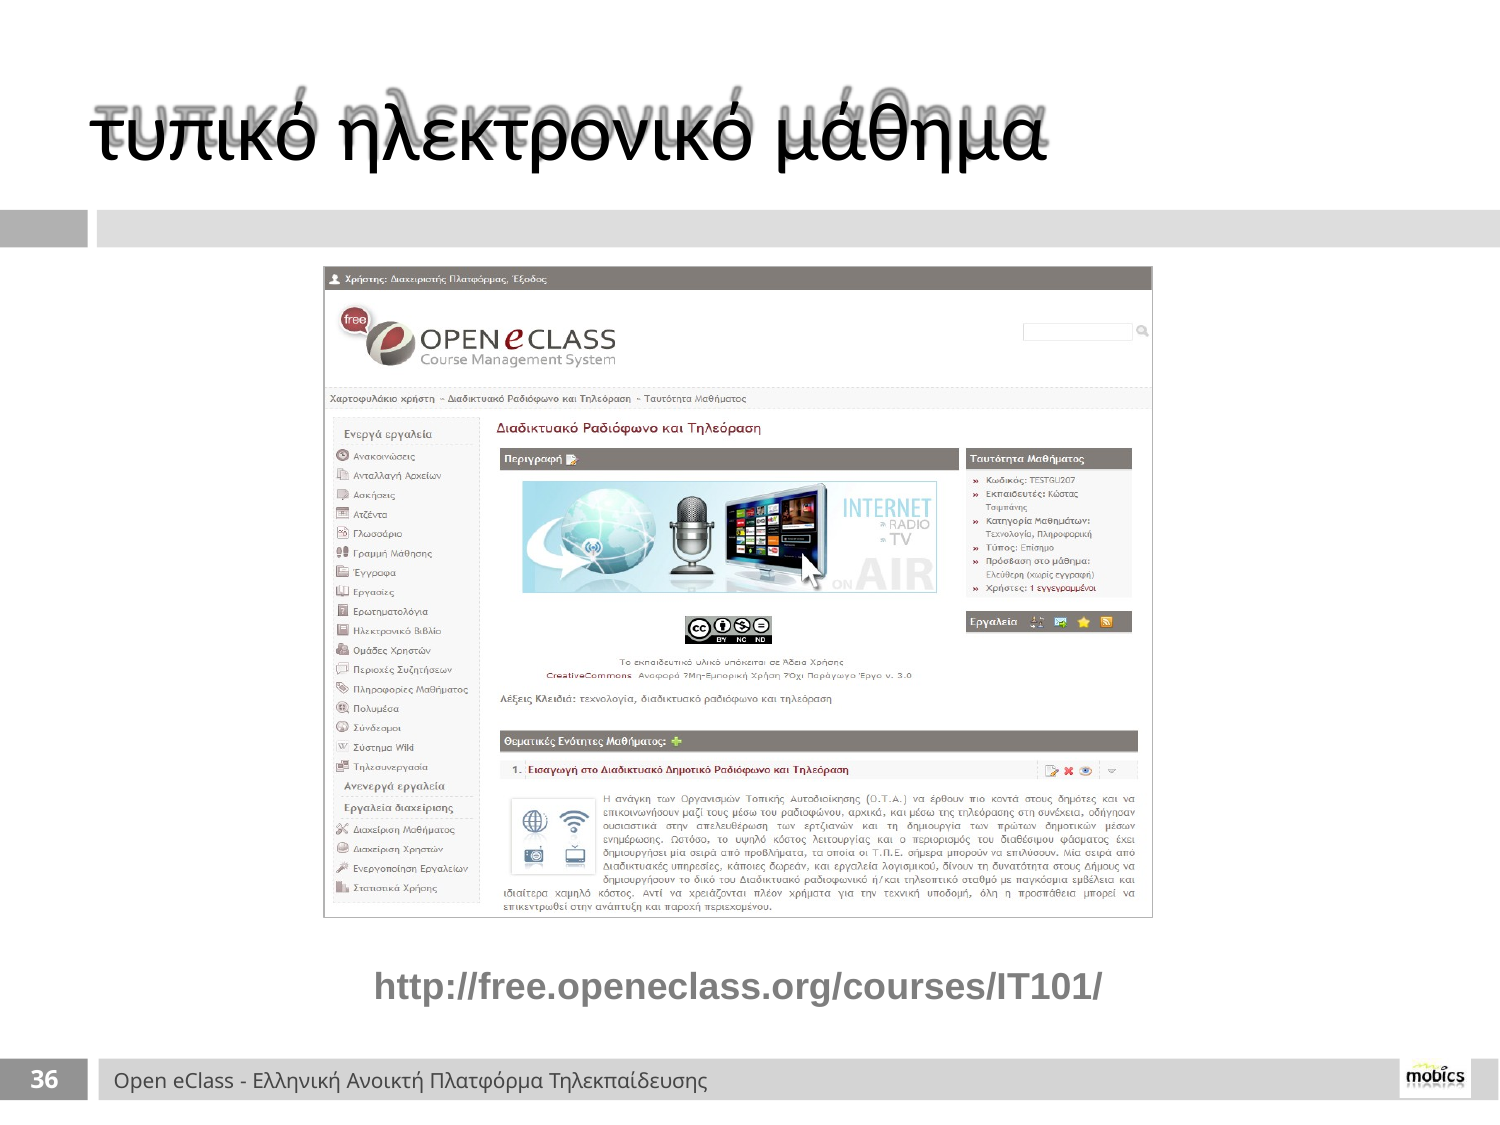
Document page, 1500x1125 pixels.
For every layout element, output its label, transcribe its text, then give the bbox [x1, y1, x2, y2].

text_box [785, 165, 942, 172]
title τυπικό ηλεκτρονικό μάθημα [89, 77, 1411, 165]
text_box http://free.openeclass.org/courses/IT101/ [371, 962, 1106, 1005]
text_box [377, 165, 532, 172]
text_box [0, 1058, 88, 1101]
text_box [966, 165, 1122, 172]
text_box [40, 37, 1122, 172]
text_box [325, 267, 1152, 917]
text_box Open eClass - Ελληνική Ανοικτή Πλατφόρμα Τηλεκπαίδευσης [111, 1068, 753, 1094]
text_box [98, 1058, 1499, 1101]
text_box 36 [26, 1063, 62, 1093]
text_box [539, 165, 779, 172]
text_box [949, 165, 960, 172]
